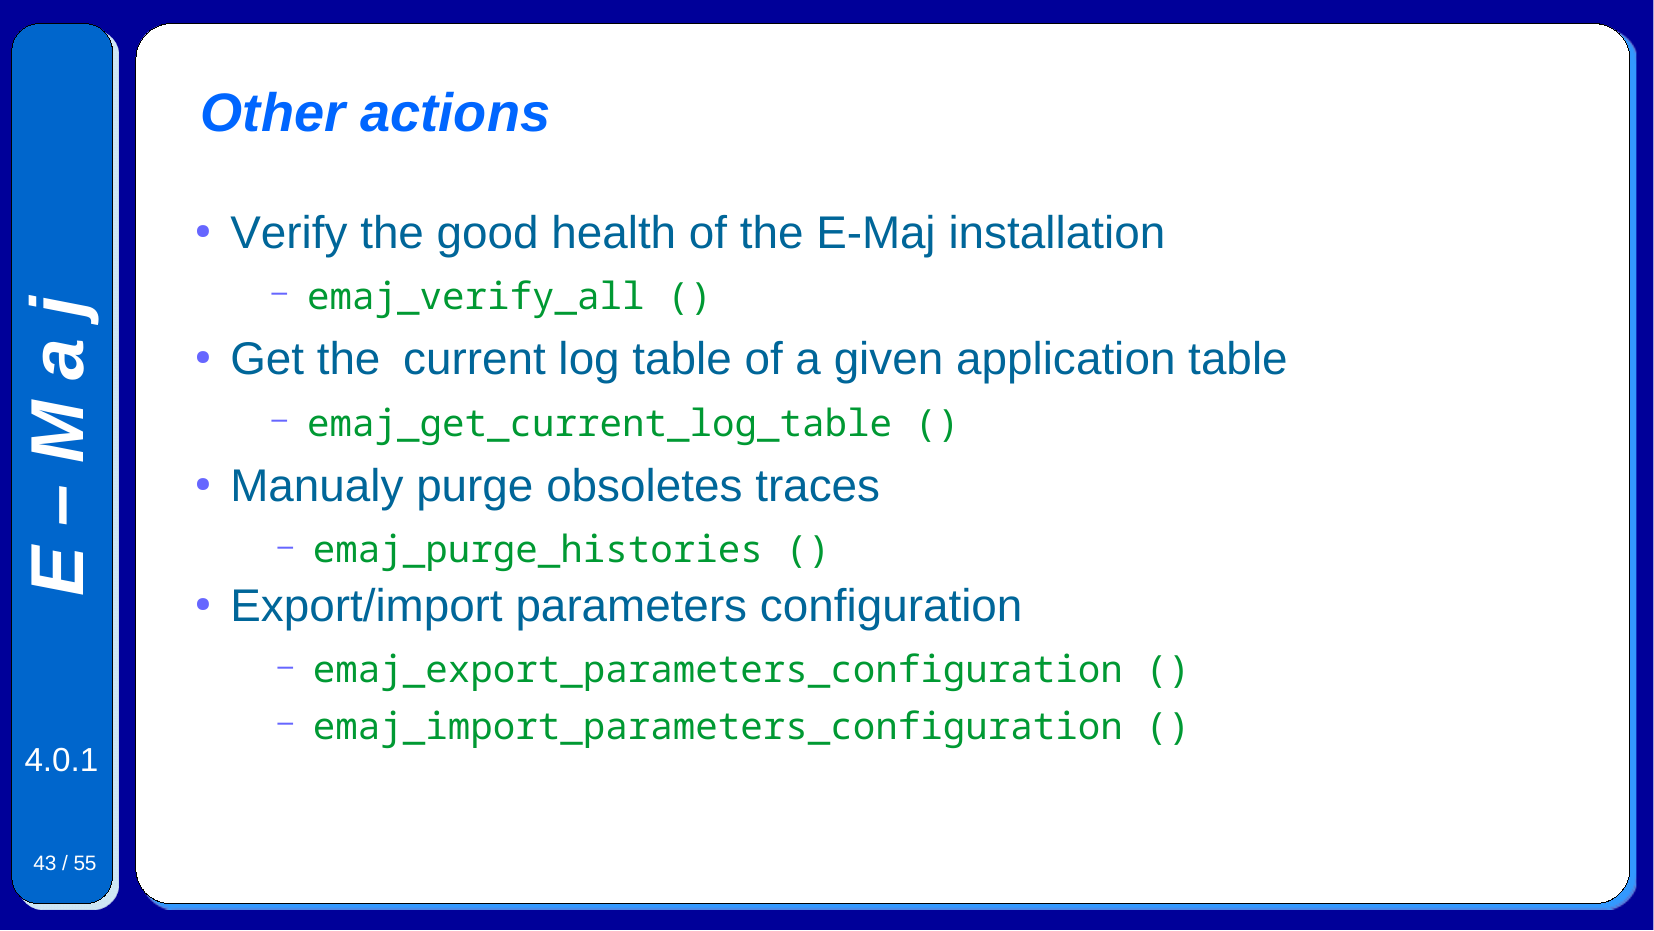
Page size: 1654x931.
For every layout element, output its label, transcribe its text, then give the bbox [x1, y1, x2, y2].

title Other actions [200, 34, 1575, 191]
list Verify the good health of the E-Maj installation emaj_verify_all () Get the current log table of a given application table emaj_get_current_log_table () Manualy purge obsoletes traces emaj_purge_histories () Export/import parameters configuration emaj_export_parameters_configuration () emaj_import_parameters_configuration () [177, 206, 1587, 827]
